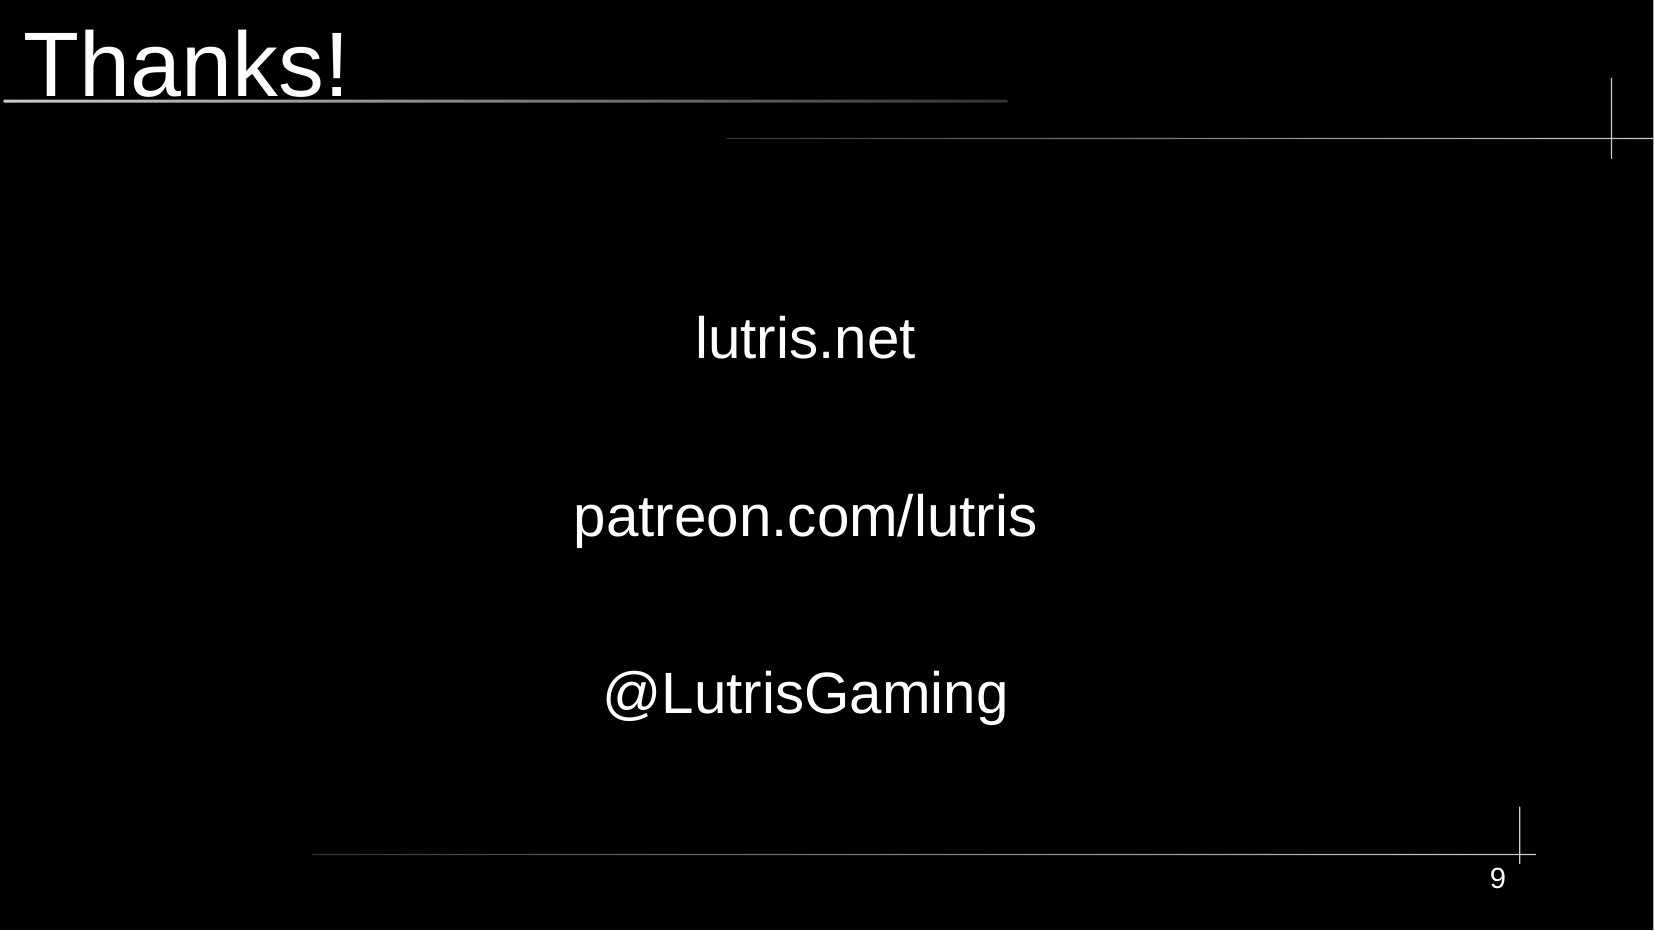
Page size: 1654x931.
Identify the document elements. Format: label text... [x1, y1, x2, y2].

list lutris.net patreon.com/lutris @LutrisGaming [82, 217, 1388, 758]
title Thanks! [23, 11, 1589, 119]
